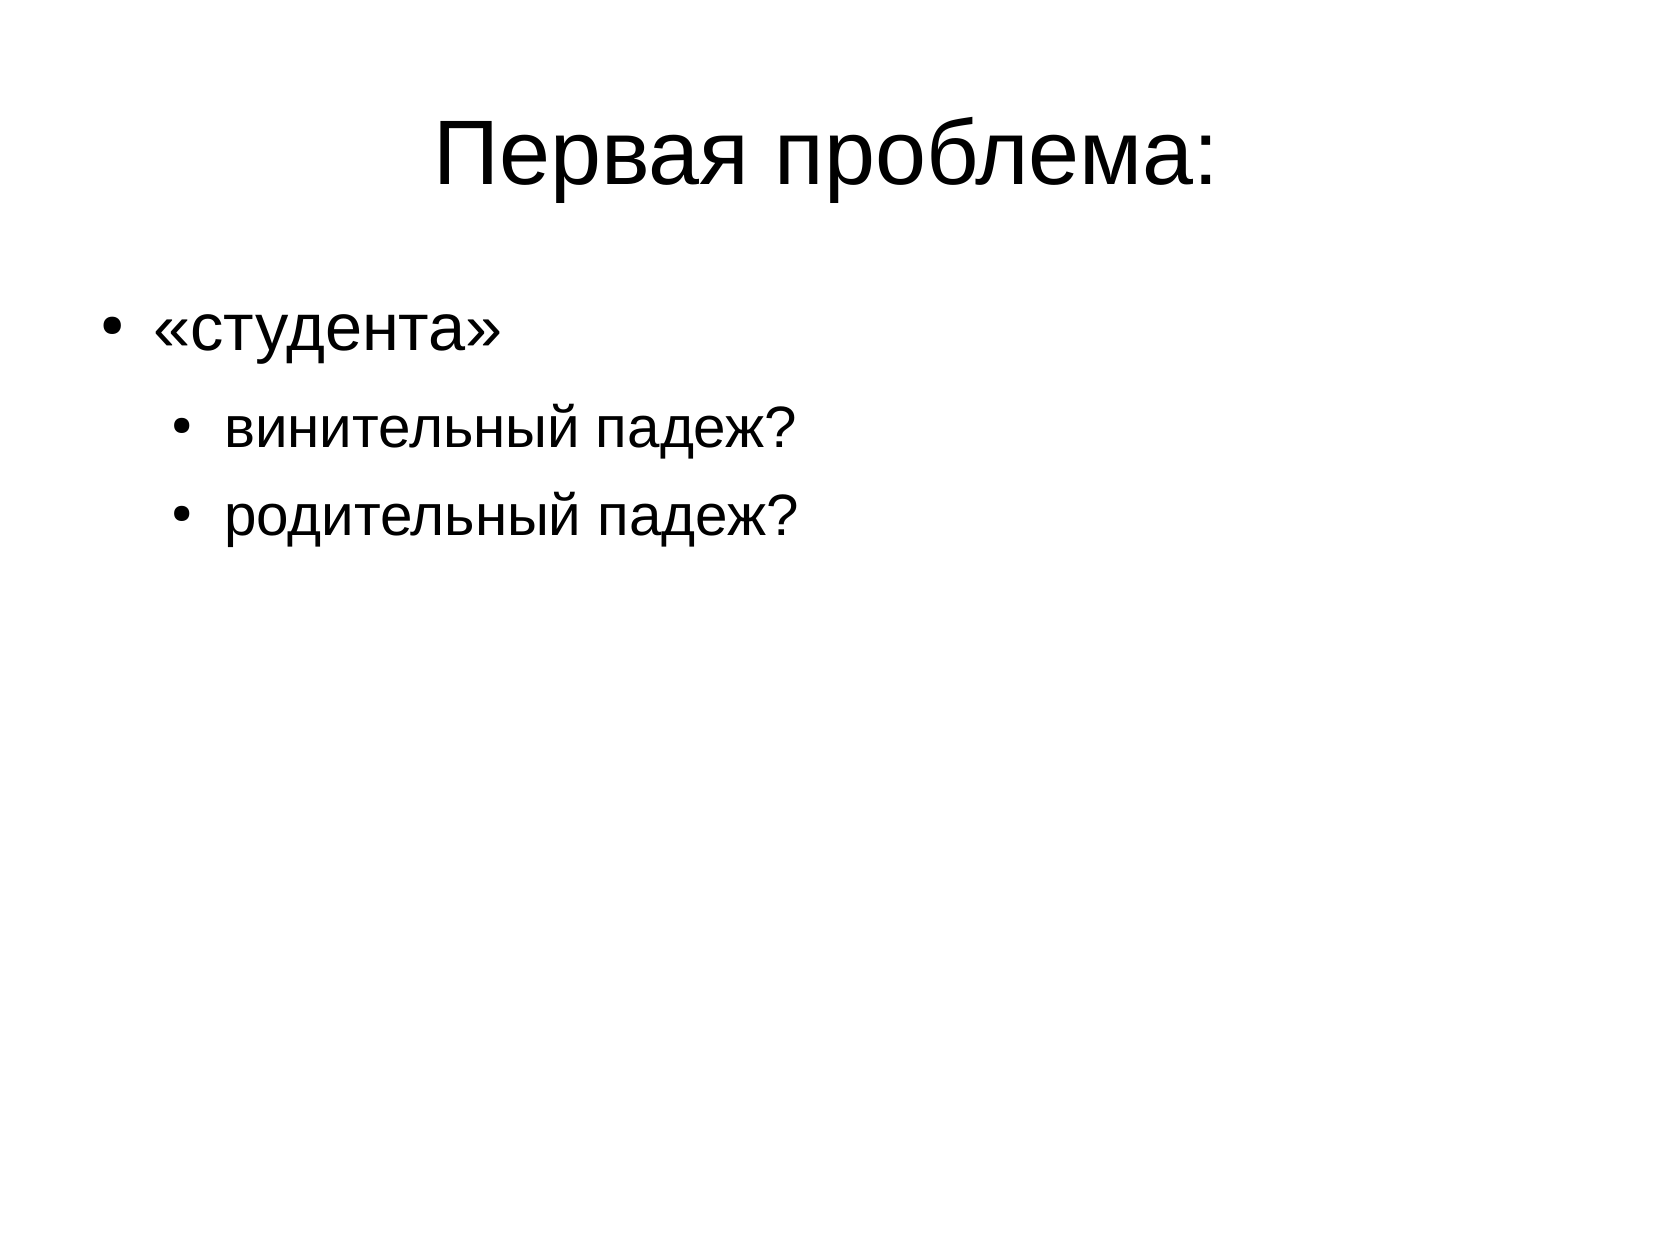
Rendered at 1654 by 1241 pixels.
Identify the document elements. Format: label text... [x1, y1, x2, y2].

title Первая проблема: [82, 49, 1571, 257]
list «студента» винительный падеж? родительный падеж? [82, 290, 1571, 1109]
